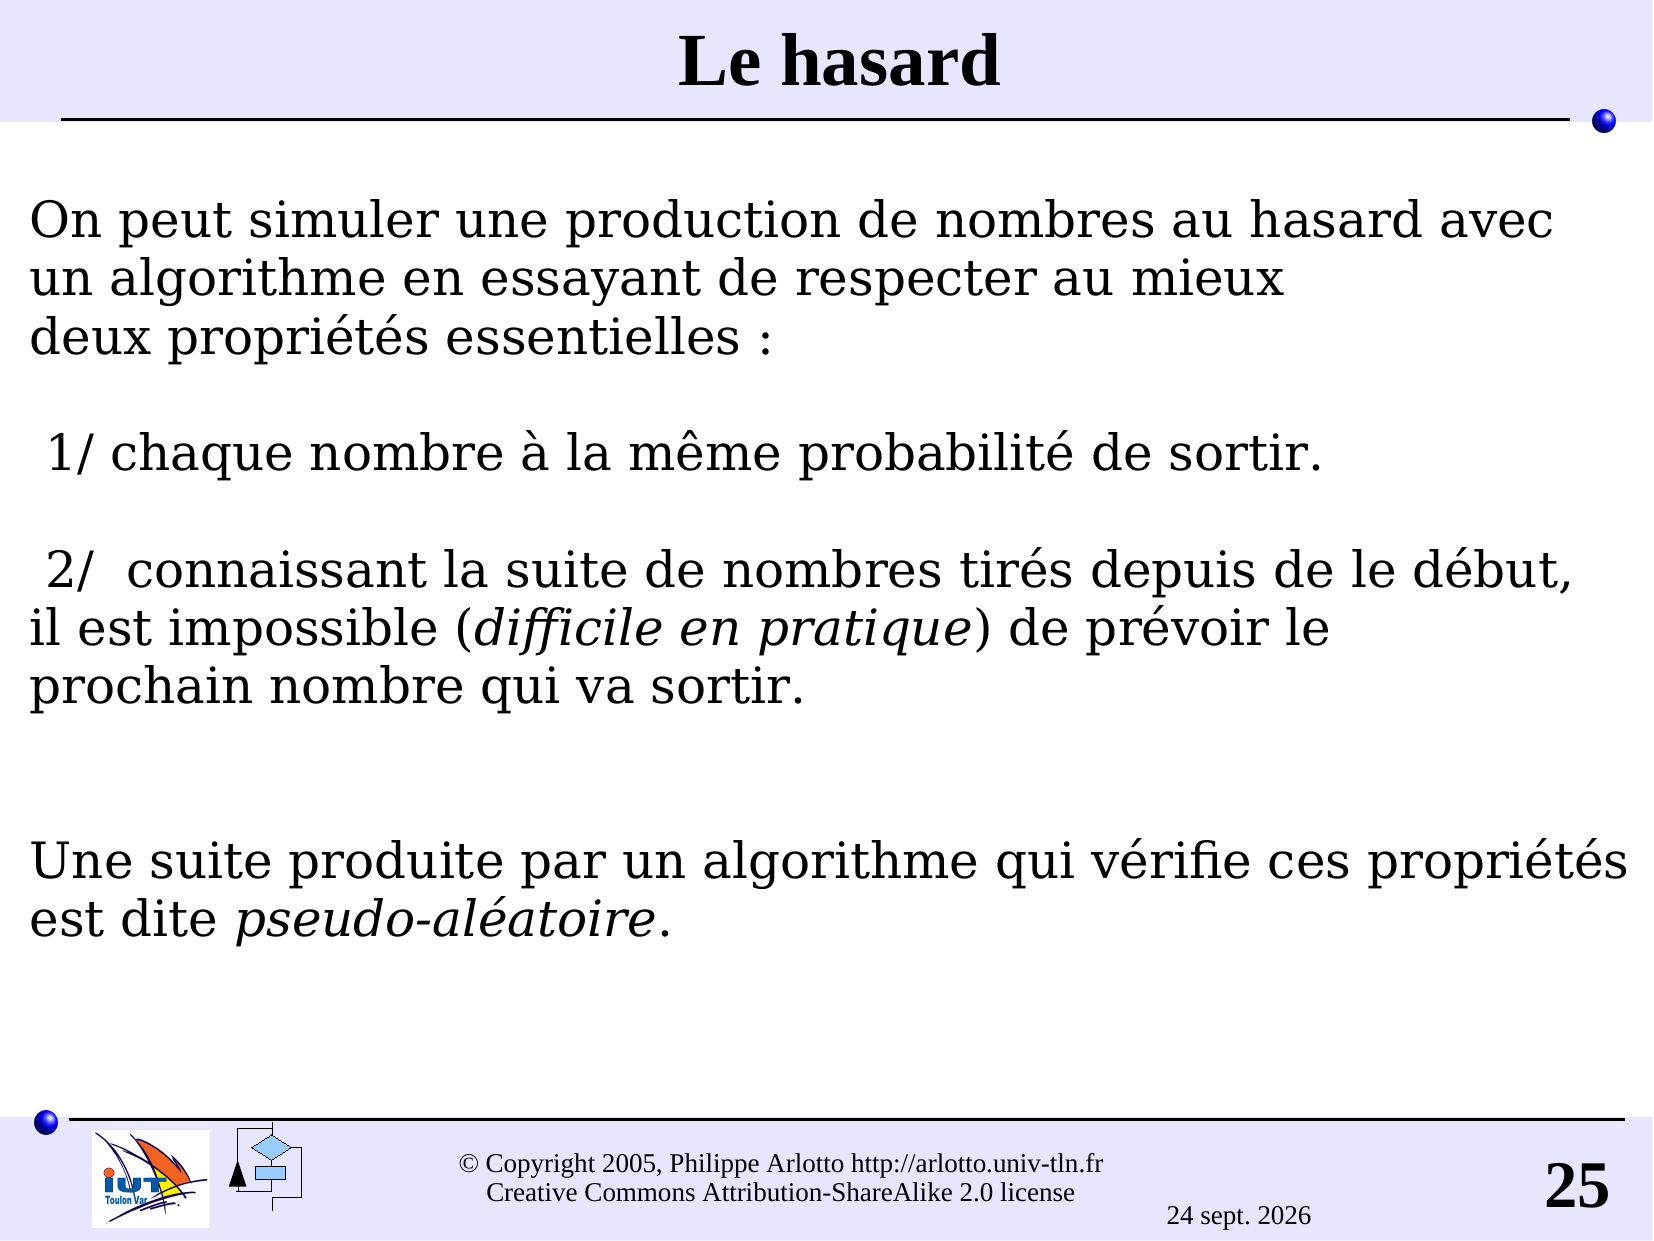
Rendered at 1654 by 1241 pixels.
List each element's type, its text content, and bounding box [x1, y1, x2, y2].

title Le hasard [95, 14, 1585, 107]
text_box On peut simuler une production de nombres au hasard avec un algorithme en essayant de respecter au mieux deux propriétés essentielles : 1/ chaque nombre à la même probabilité de sortir. 2/ connaissant la suite de nombres tirés depuis de le début, il est impossible (difficile en pratique) de prévoir le prochain nombre qui va sortir. Une suite produite par un algorithme qui vérifie ces propriétés est dite pseudo-aléatoire. [29, 132, 1633, 949]
